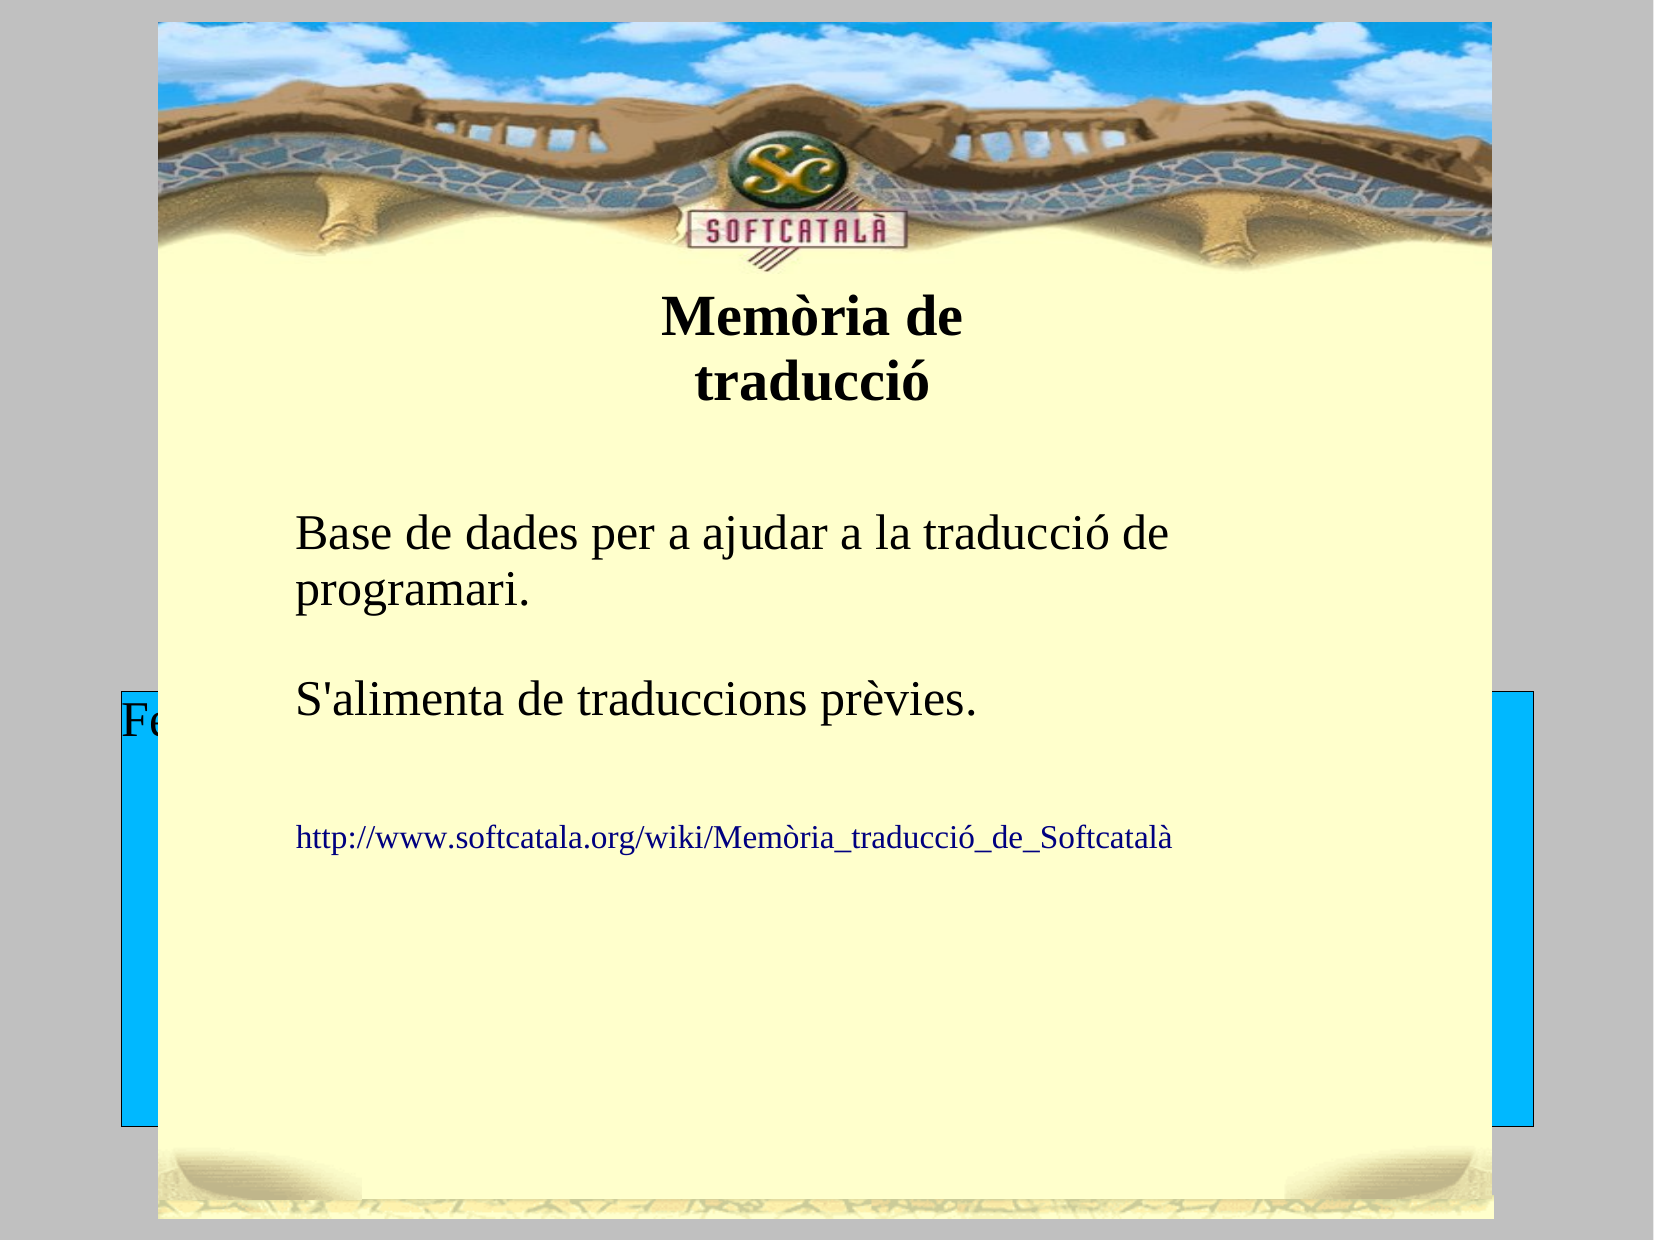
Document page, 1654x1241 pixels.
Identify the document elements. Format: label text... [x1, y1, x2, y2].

picture [158, 1127, 1494, 1219]
text_box [121, 344, 1534, 1127]
text_box Base de dades per a ajudar a la traducció de programari. S'alimenta de traduccions prèvies. http://www.softcatala.org/wiki/Memòria_traducció_de_Softcatalà [295, 505, 1344, 990]
text_box Memòria de traducció [570, 283, 1055, 436]
picture [158, 22, 1492, 344]
